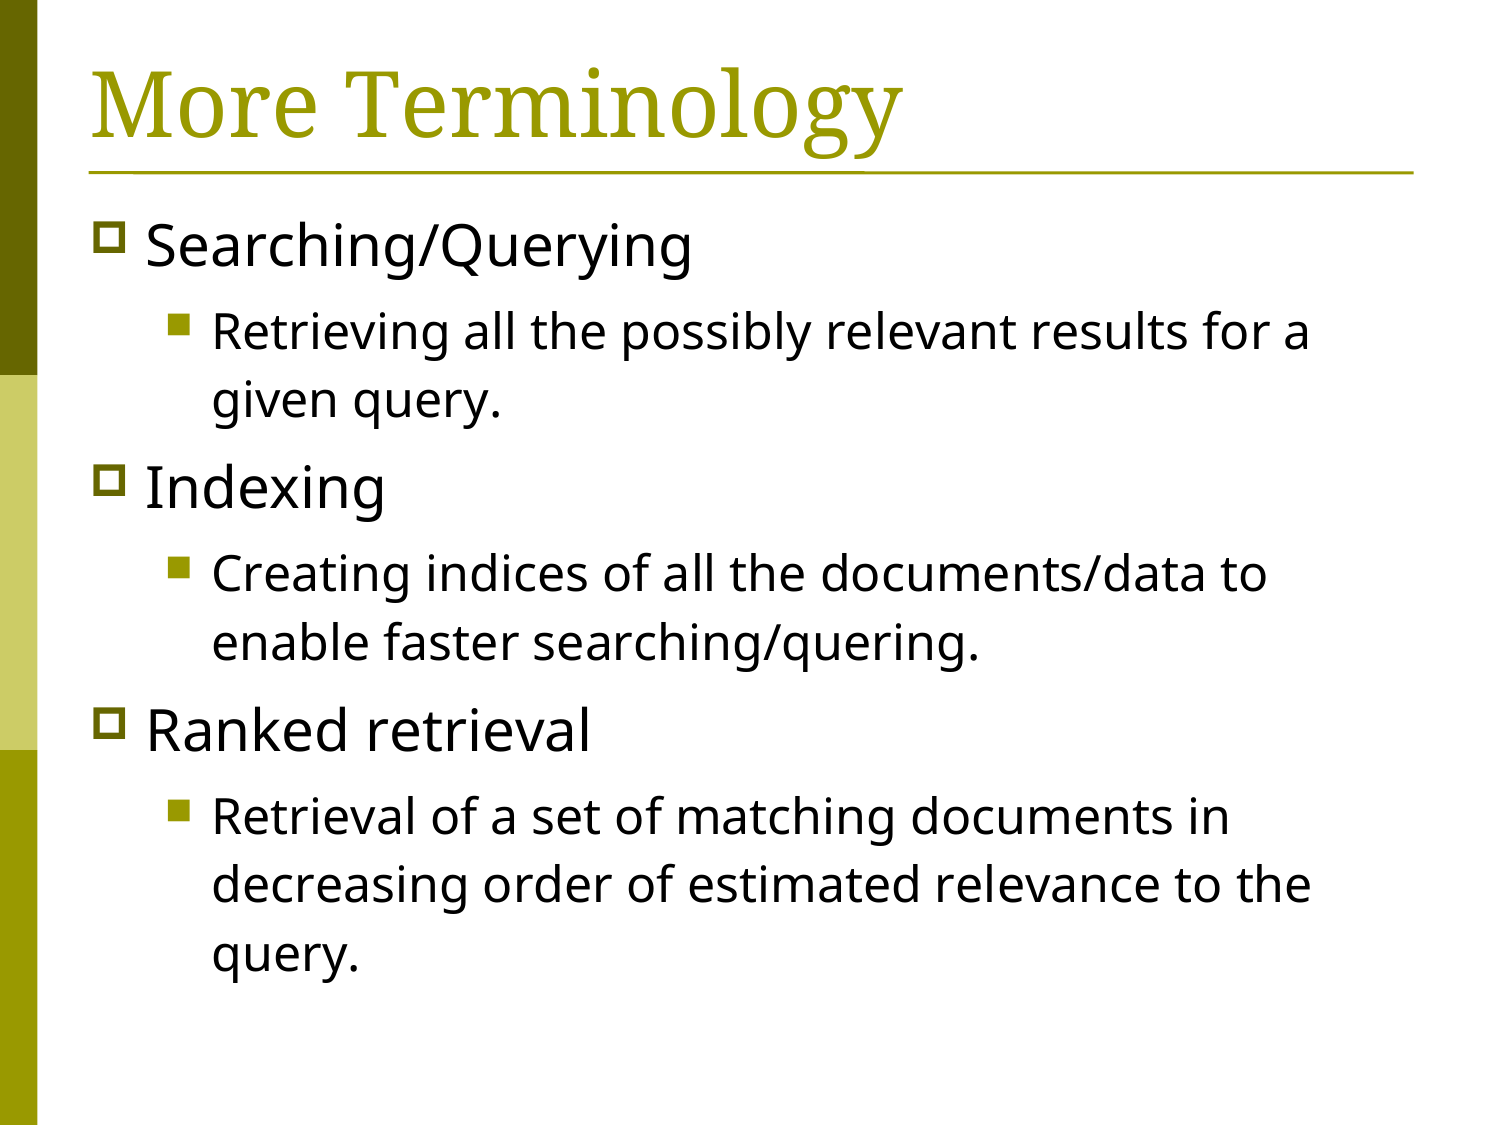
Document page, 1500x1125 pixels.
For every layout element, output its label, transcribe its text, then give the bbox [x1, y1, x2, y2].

list Searching/Querying Retrieving all the possibly relevant results for a given query. Indexing Creating indices of all the documents/data to enable faster searching/quering. Ranked retrieval Retrieval of a set of matching documents in decreasing order of estimated relevance to the query. [75, 196, 1426, 1006]
title More Terminology [75, 45, 1426, 173]
